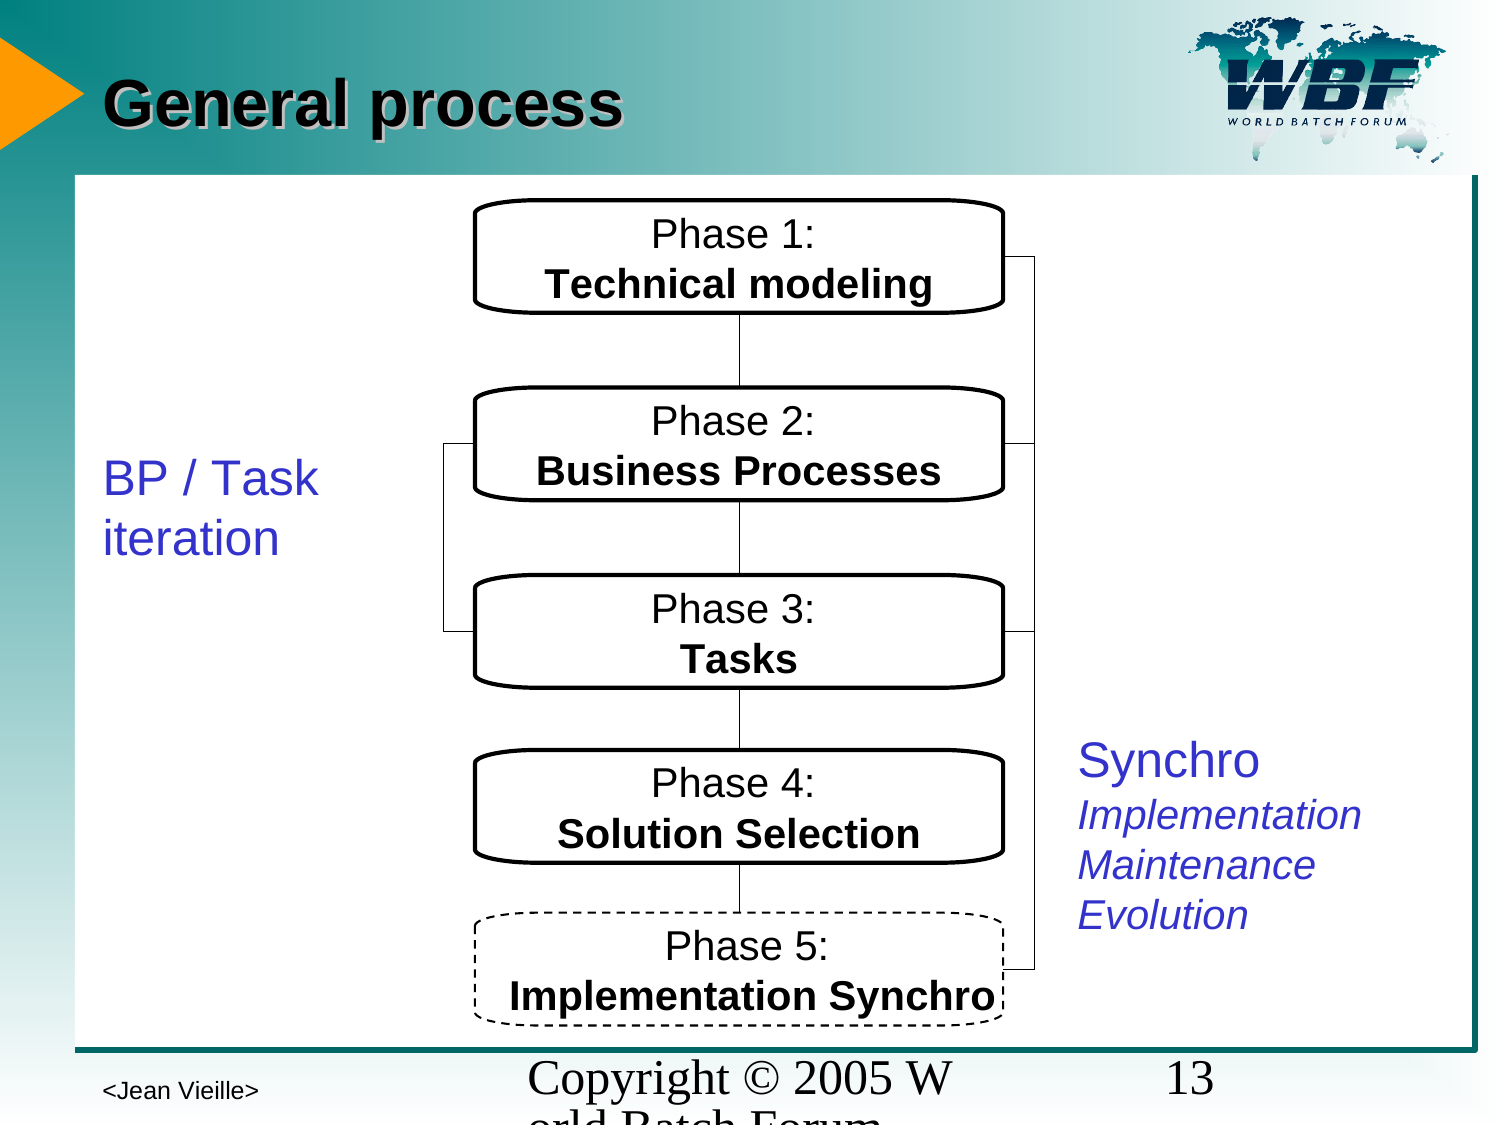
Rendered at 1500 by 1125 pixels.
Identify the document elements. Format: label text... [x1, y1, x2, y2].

text_box Phase 3: Tasks [474, 574, 1004, 688]
picture [0, 0, 1500, 1125]
text_box Phase 5: Implementation Synchro [474, 912, 1004, 1026]
text_box Phase 4: Solution Selection [474, 749, 1004, 863]
title General process [87, 37, 1188, 163]
text_box Phase 1: Technical modeling [474, 200, 1004, 313]
text_box Phase 2: Business Processes [474, 387, 1004, 501]
text_box BP / Task iteration [87, 437, 335, 573]
picture [630, 1113, 643, 1125]
text_box Synchro Implementation Maintenance Evolution [1062, 720, 1378, 946]
